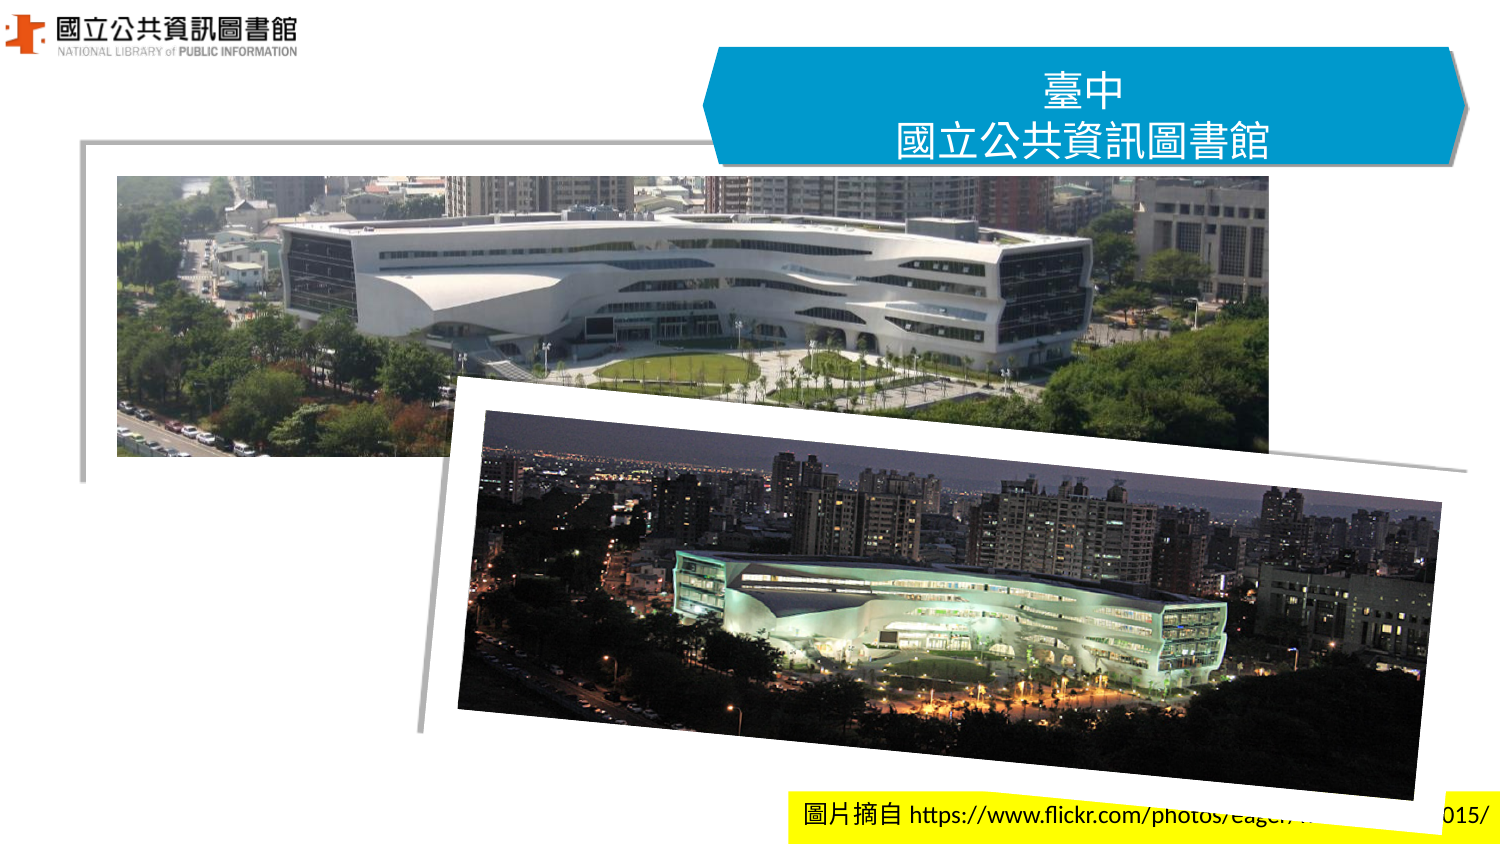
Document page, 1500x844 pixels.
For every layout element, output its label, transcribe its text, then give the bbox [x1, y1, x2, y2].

text_box 臺中 國立公共資訊圖書館 [702, 46, 1465, 165]
picture [4, 13, 298, 57]
picture [117, 175, 1269, 458]
text_box 圖片摘自https://www.flickr.com/photos/eager/with/7116877015/ [788, 791, 1500, 844]
picture [457, 410, 1443, 801]
